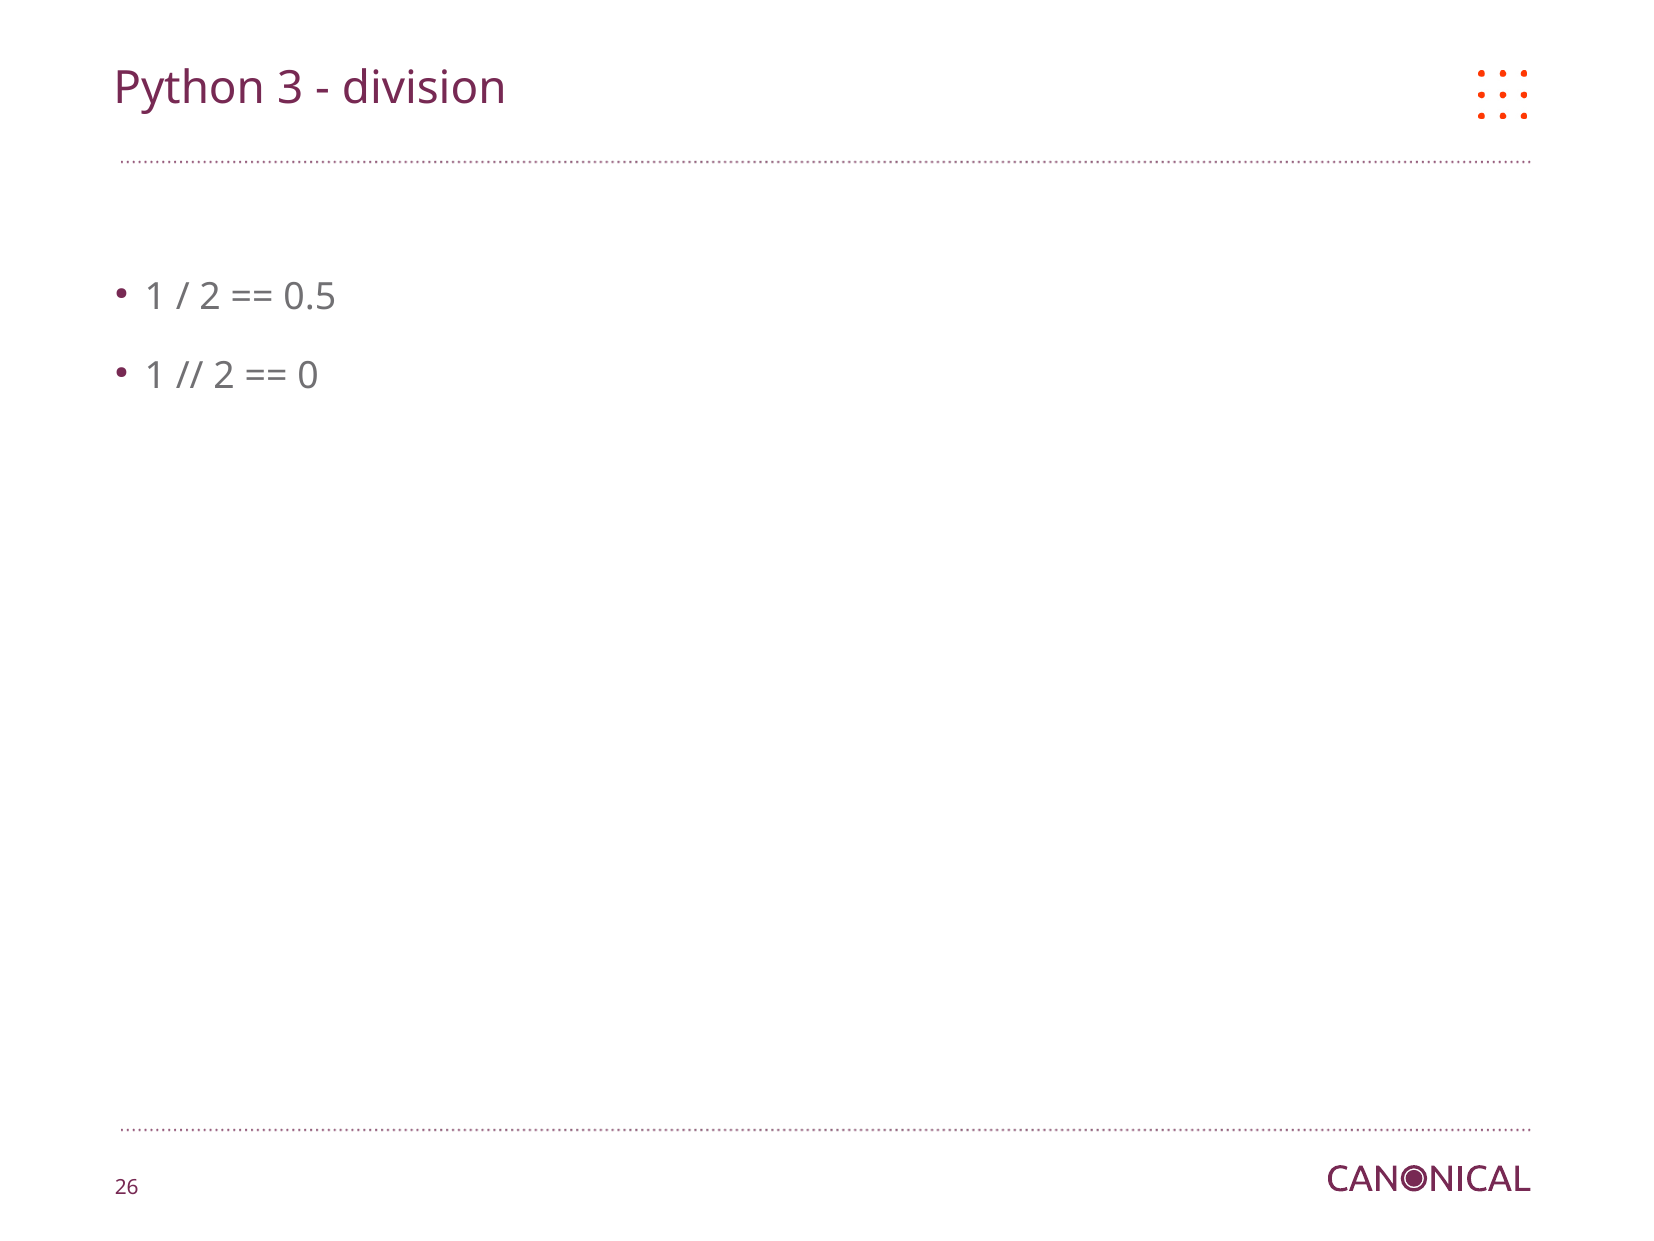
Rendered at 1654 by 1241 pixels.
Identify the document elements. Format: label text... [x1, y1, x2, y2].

picture [1478, 70, 1527, 119]
picture [111, 1127, 1533, 1134]
picture [111, 159, 1533, 166]
list 1 / 2 == 0.5 1 // 2 == 0 [115, 256, 1540, 977]
title Python 3 - division [113, 64, 1382, 107]
